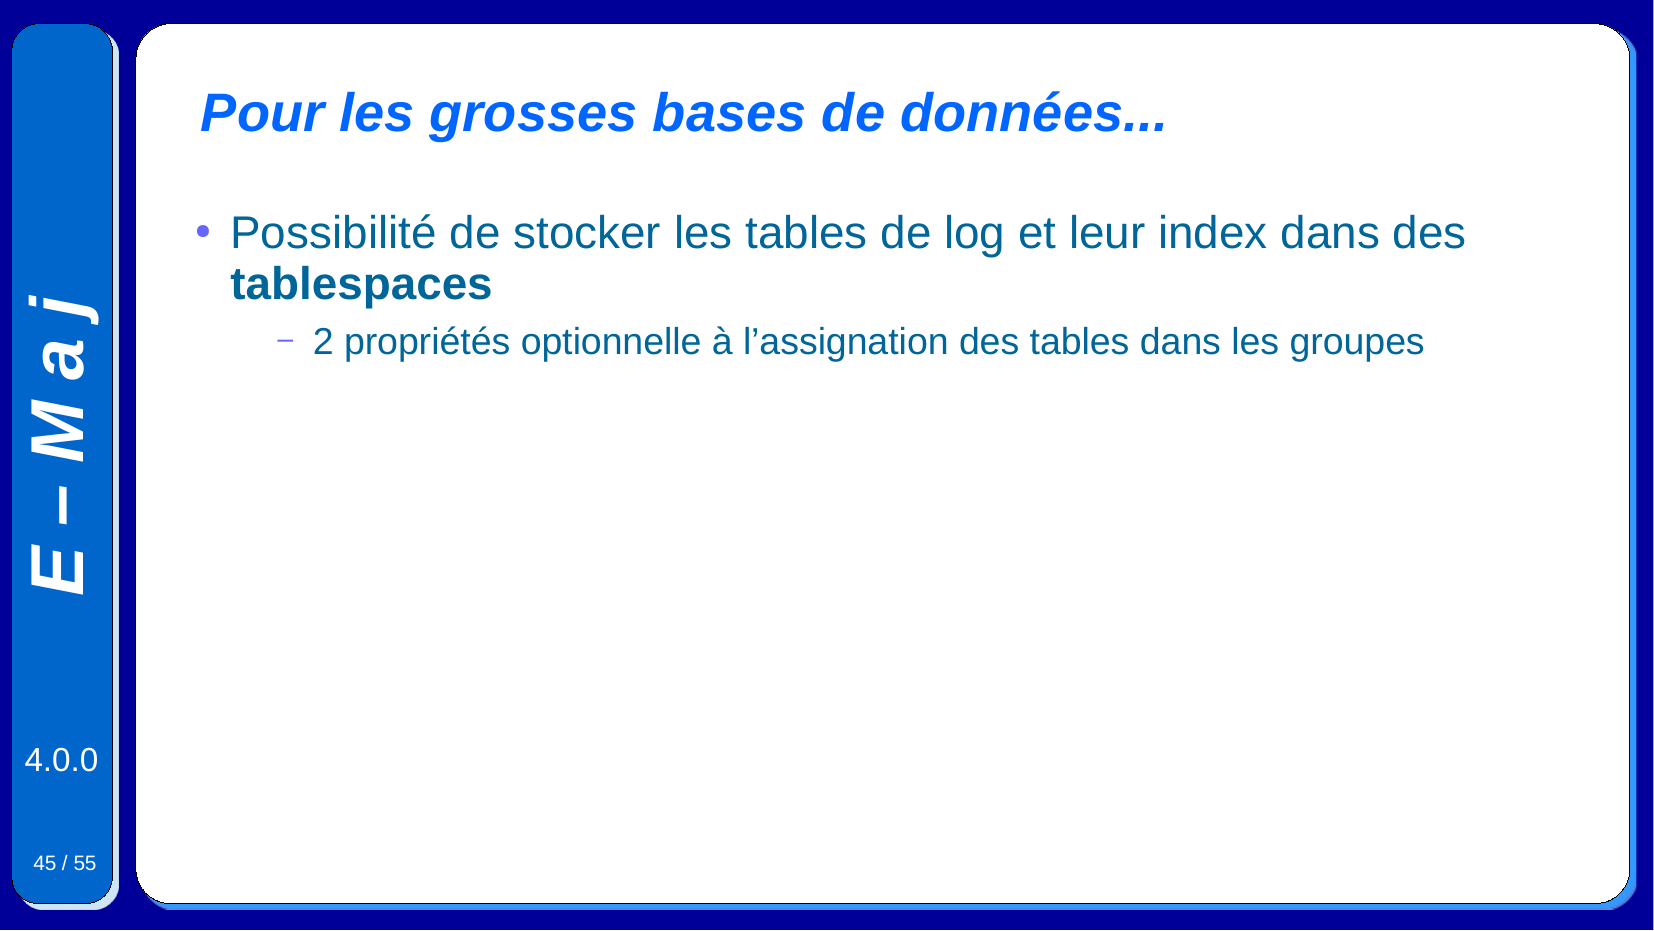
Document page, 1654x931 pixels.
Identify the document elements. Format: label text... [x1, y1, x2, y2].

list Possibilité de stocker les tables de log et leur index dans des tablespaces 2 propriétés optionnelle à l’assignation des tables dans les groupes [177, 206, 1587, 827]
title Pour les grosses bases de données... [200, 34, 1575, 191]
